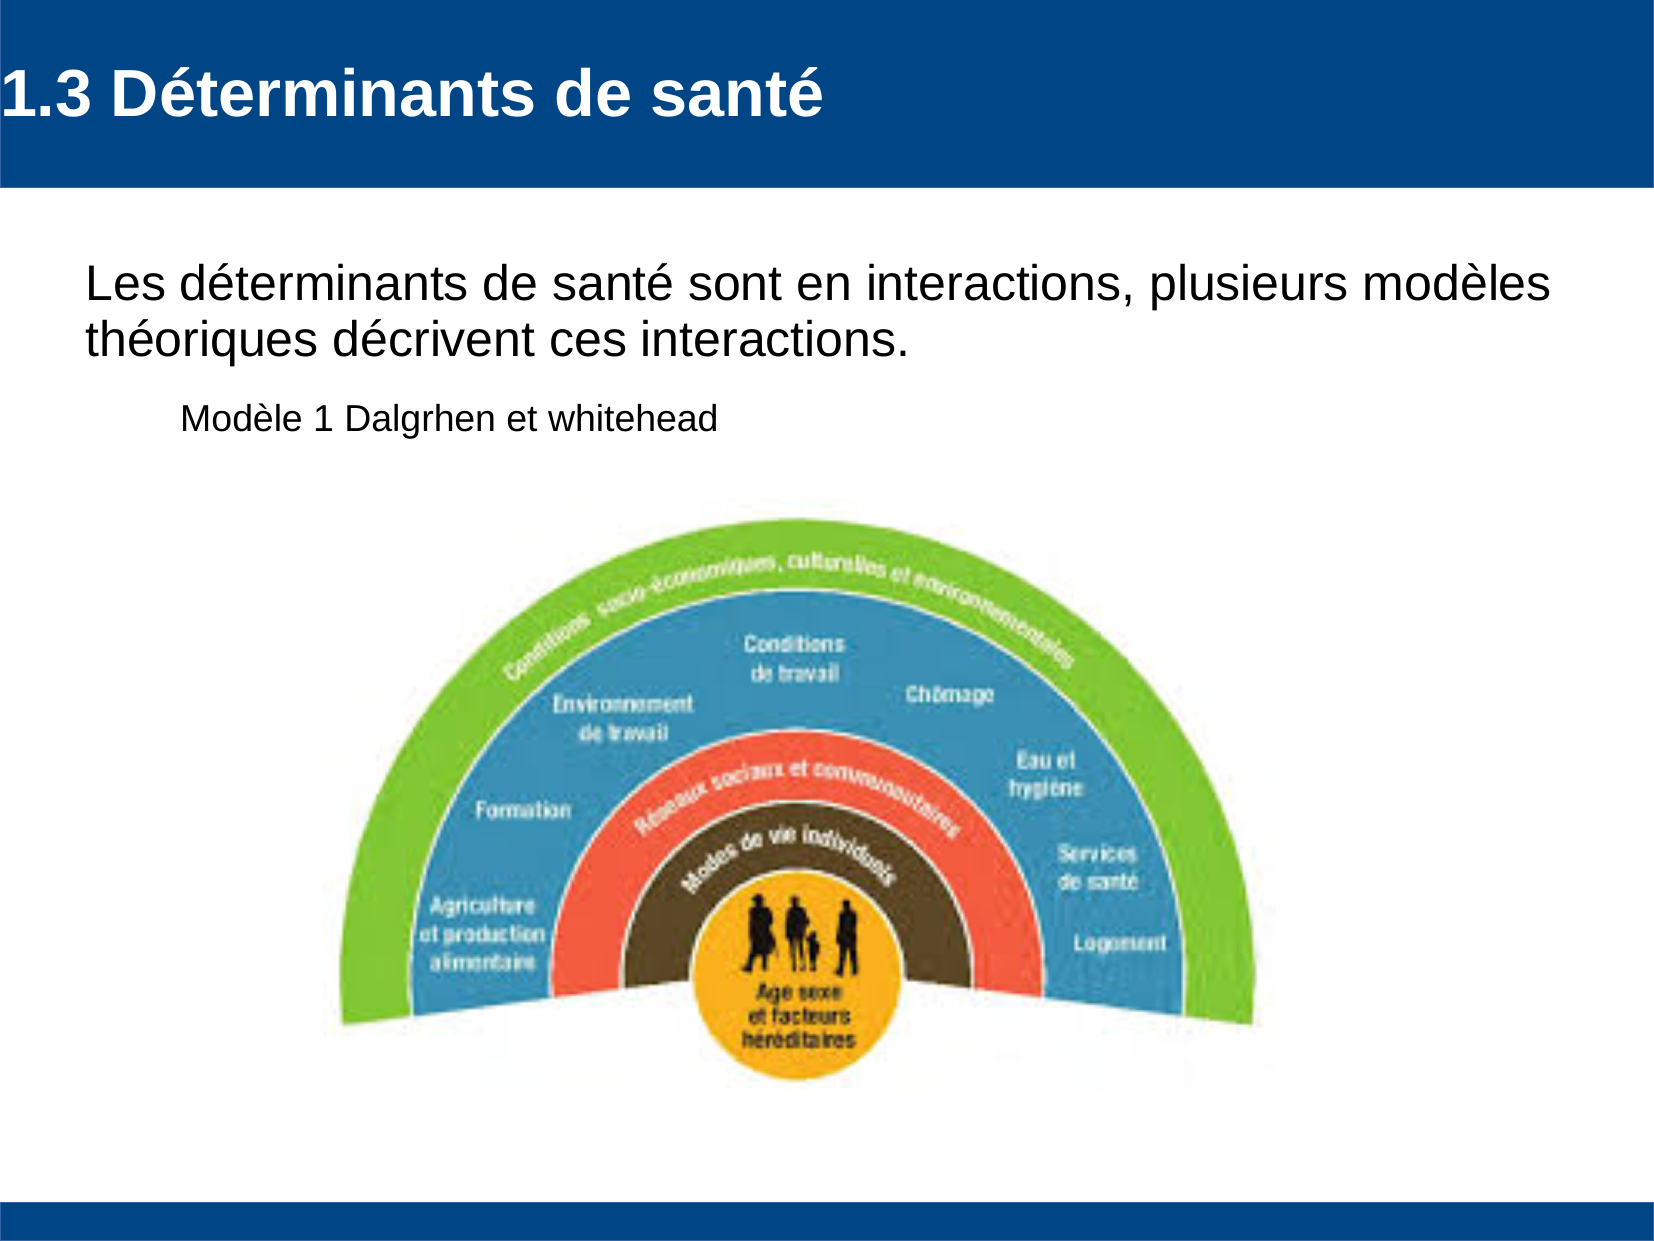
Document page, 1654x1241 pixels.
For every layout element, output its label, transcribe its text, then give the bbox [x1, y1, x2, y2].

title 1.3 Déterminants de santé [0, 0, 1654, 188]
picture [321, 496, 1276, 1092]
text_box Les déterminants de santé sont en interactions, plusieurs modèles théoriques décrivent ces interactions. [70, 248, 1607, 375]
text_box Modèle 1 Dalgrhen et whitehead [165, 389, 1123, 447]
